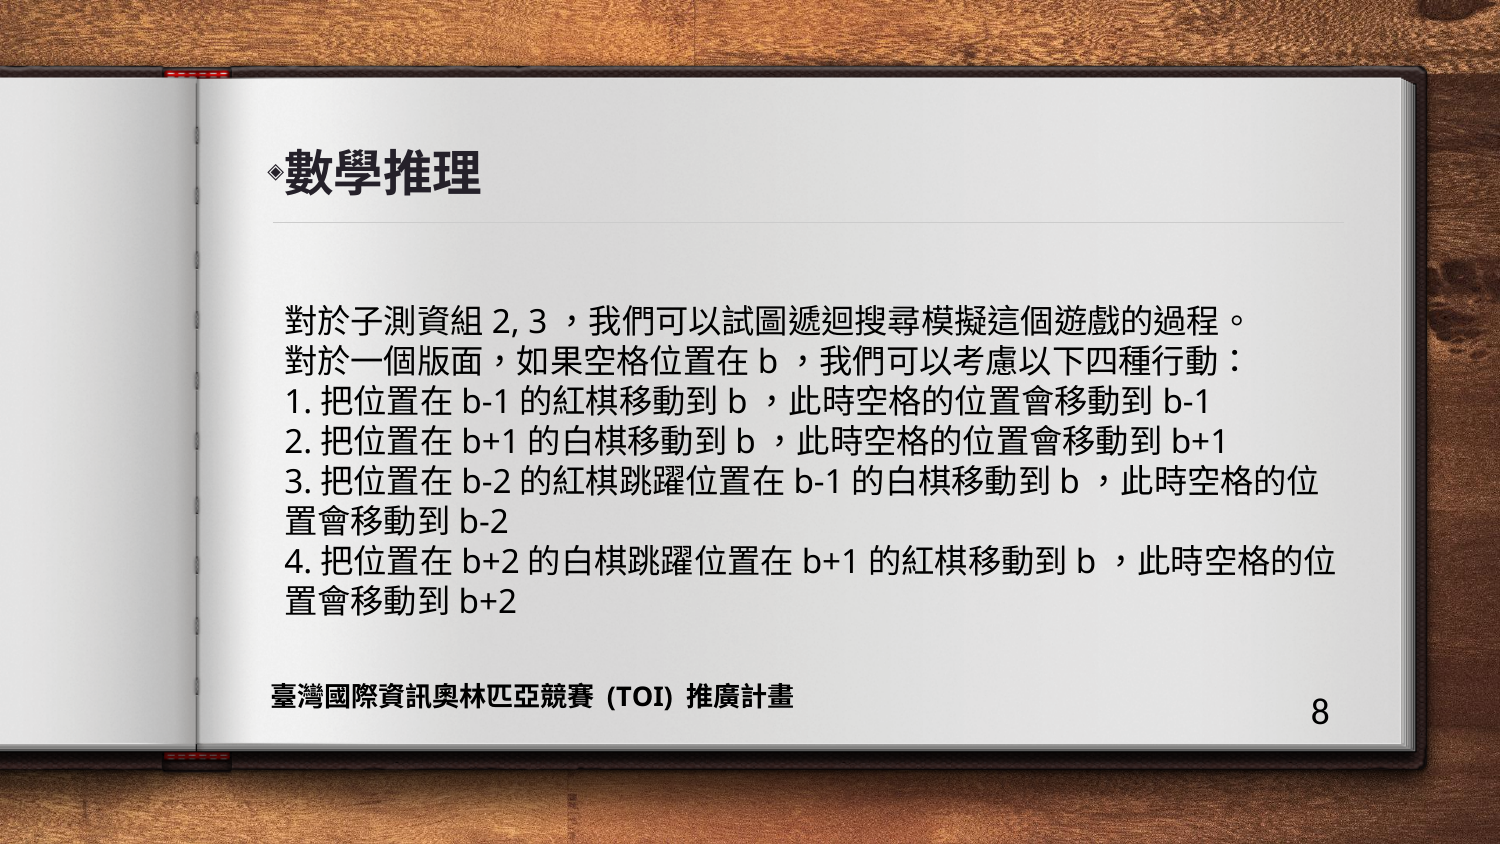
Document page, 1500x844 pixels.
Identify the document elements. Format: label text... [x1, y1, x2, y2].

text_box 對於子測資組2, 3，我們可以試圖遞迴搜尋模擬這個遊戲的過程。 對於一個版面，如果空格位置在b，我們可以考慮以下四種行動： 1.把位置在b-1的紅棋移動到b，此時空格的位置會移動到b-1 2.把位置在b+1的白棋移動到b，此時空格的位置會移動到b+1 3.把位置在b-2的紅棋跳躍位置在b-1的白棋移動到b，此時空格的位置會移動到b-2 4.把位置在b+2的白棋跳躍位置在b+1的紅棋移動到b，此時空格的位置會移動到b+2 [269, 293, 1367, 672]
text_box [1295, 672, 1386, 737]
list 數學推理 [252, 126, 1194, 216]
